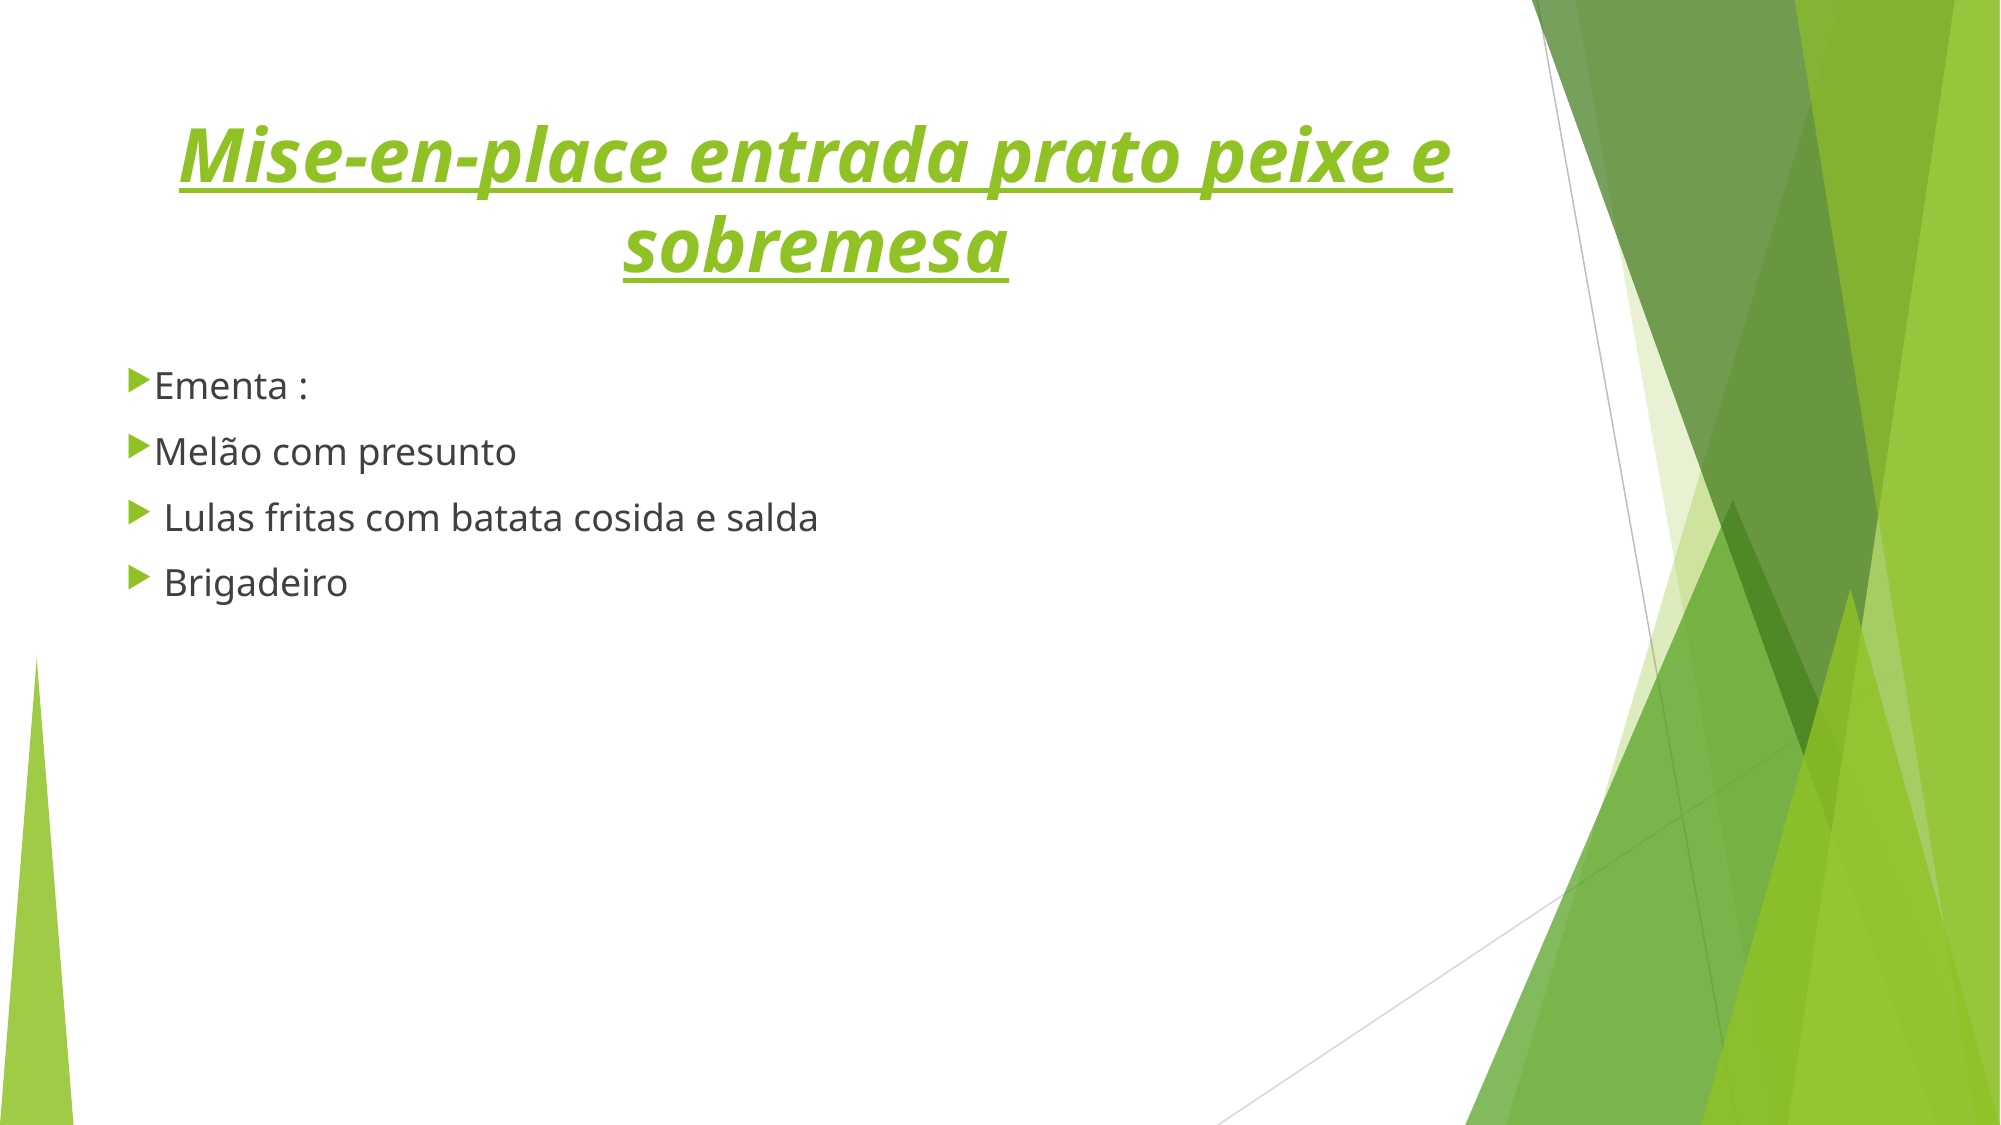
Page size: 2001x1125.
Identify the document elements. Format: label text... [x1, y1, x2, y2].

title Mise-en-place entrada prato peixe e sobremesa [111, 99, 1522, 317]
list Ementa : Melão com presunto Lulas fritas com batata cosida e salda Brigadeiro [111, 354, 1522, 992]
